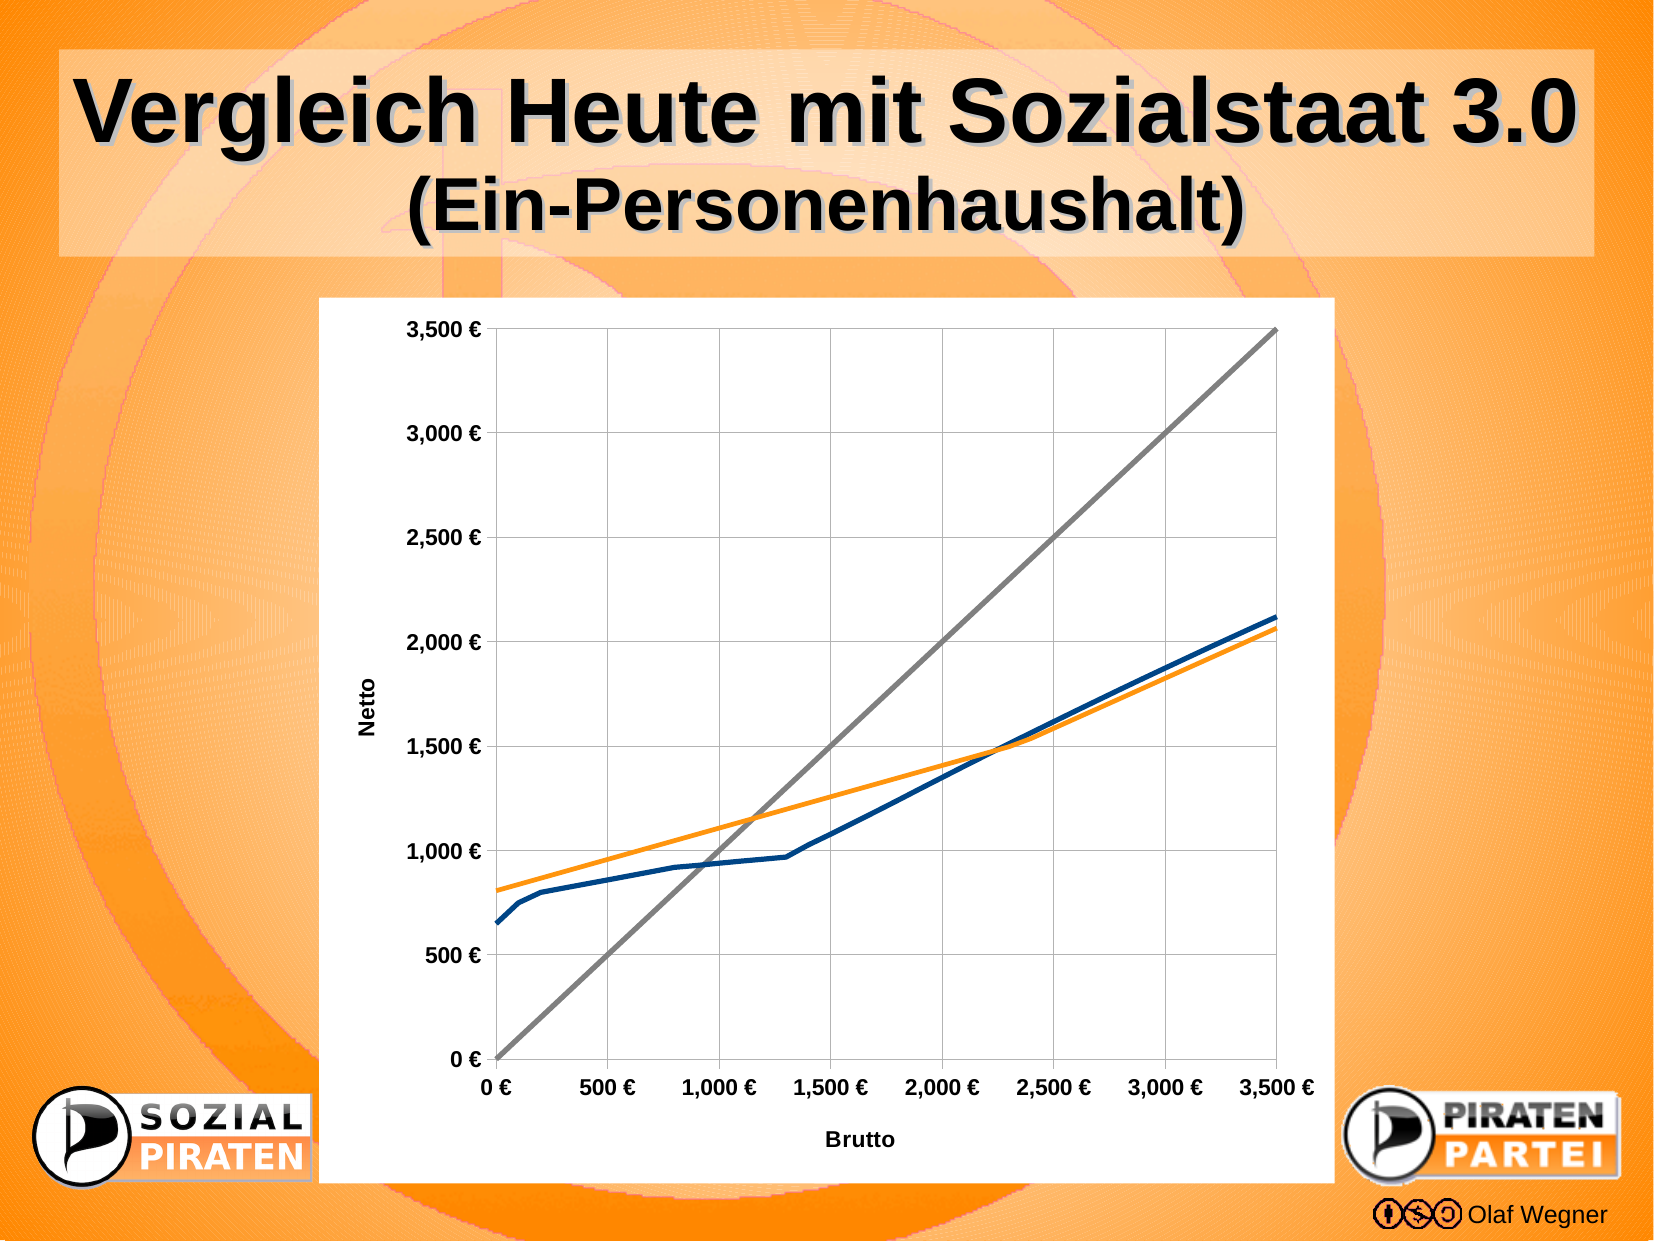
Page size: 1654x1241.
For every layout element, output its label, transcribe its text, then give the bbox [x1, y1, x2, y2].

picture [29, 0, 1623, 1241]
title Vergleich Heute mit Sozialstaat 3.0 (Ein-Personenhaushalt) [59, 49, 1595, 257]
chart [319, 297, 1335, 1184]
text_box Olaf Wegner [1452, 1193, 1623, 1237]
